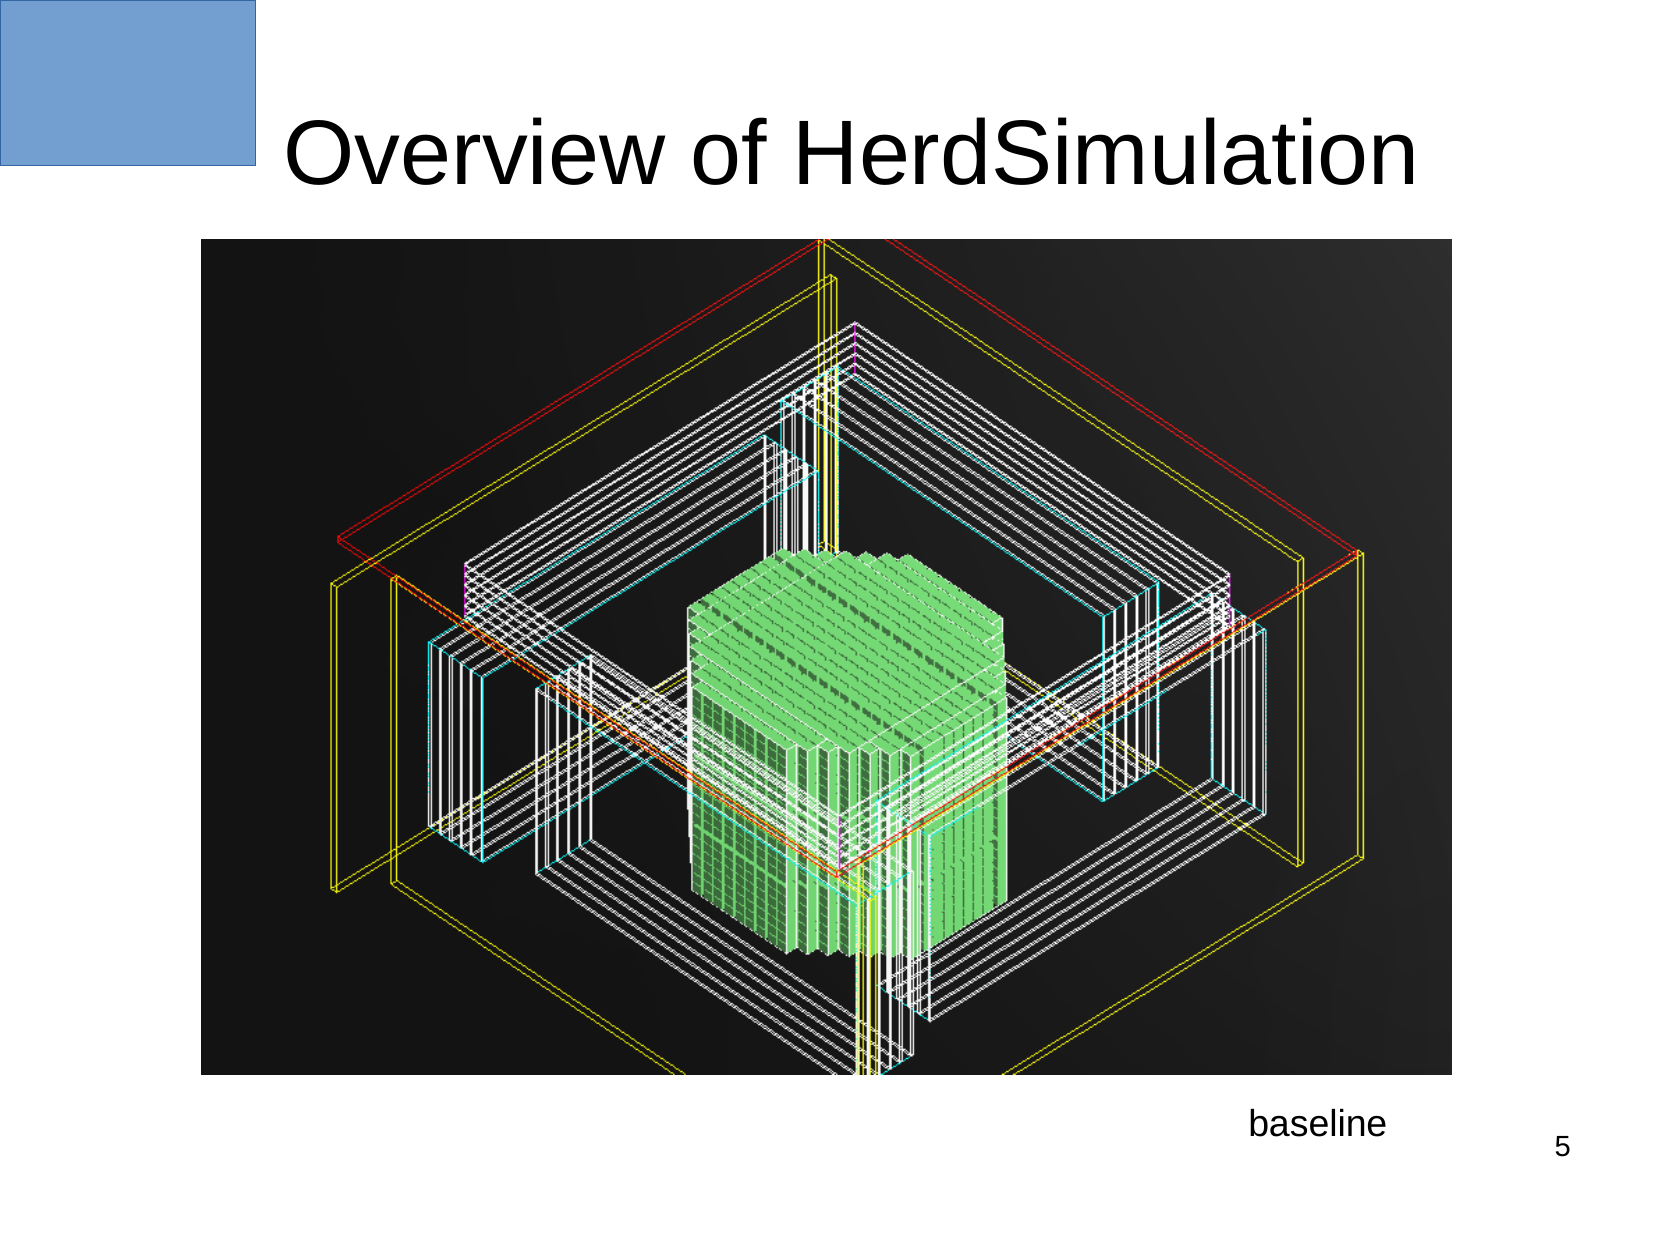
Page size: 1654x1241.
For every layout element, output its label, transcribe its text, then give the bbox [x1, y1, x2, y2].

picture [201, 239, 1452, 1075]
text_box baseline [1233, 1095, 1426, 1152]
text_box [0, 0, 256, 166]
title Overview of HerdSimulation [82, 49, 1571, 257]
